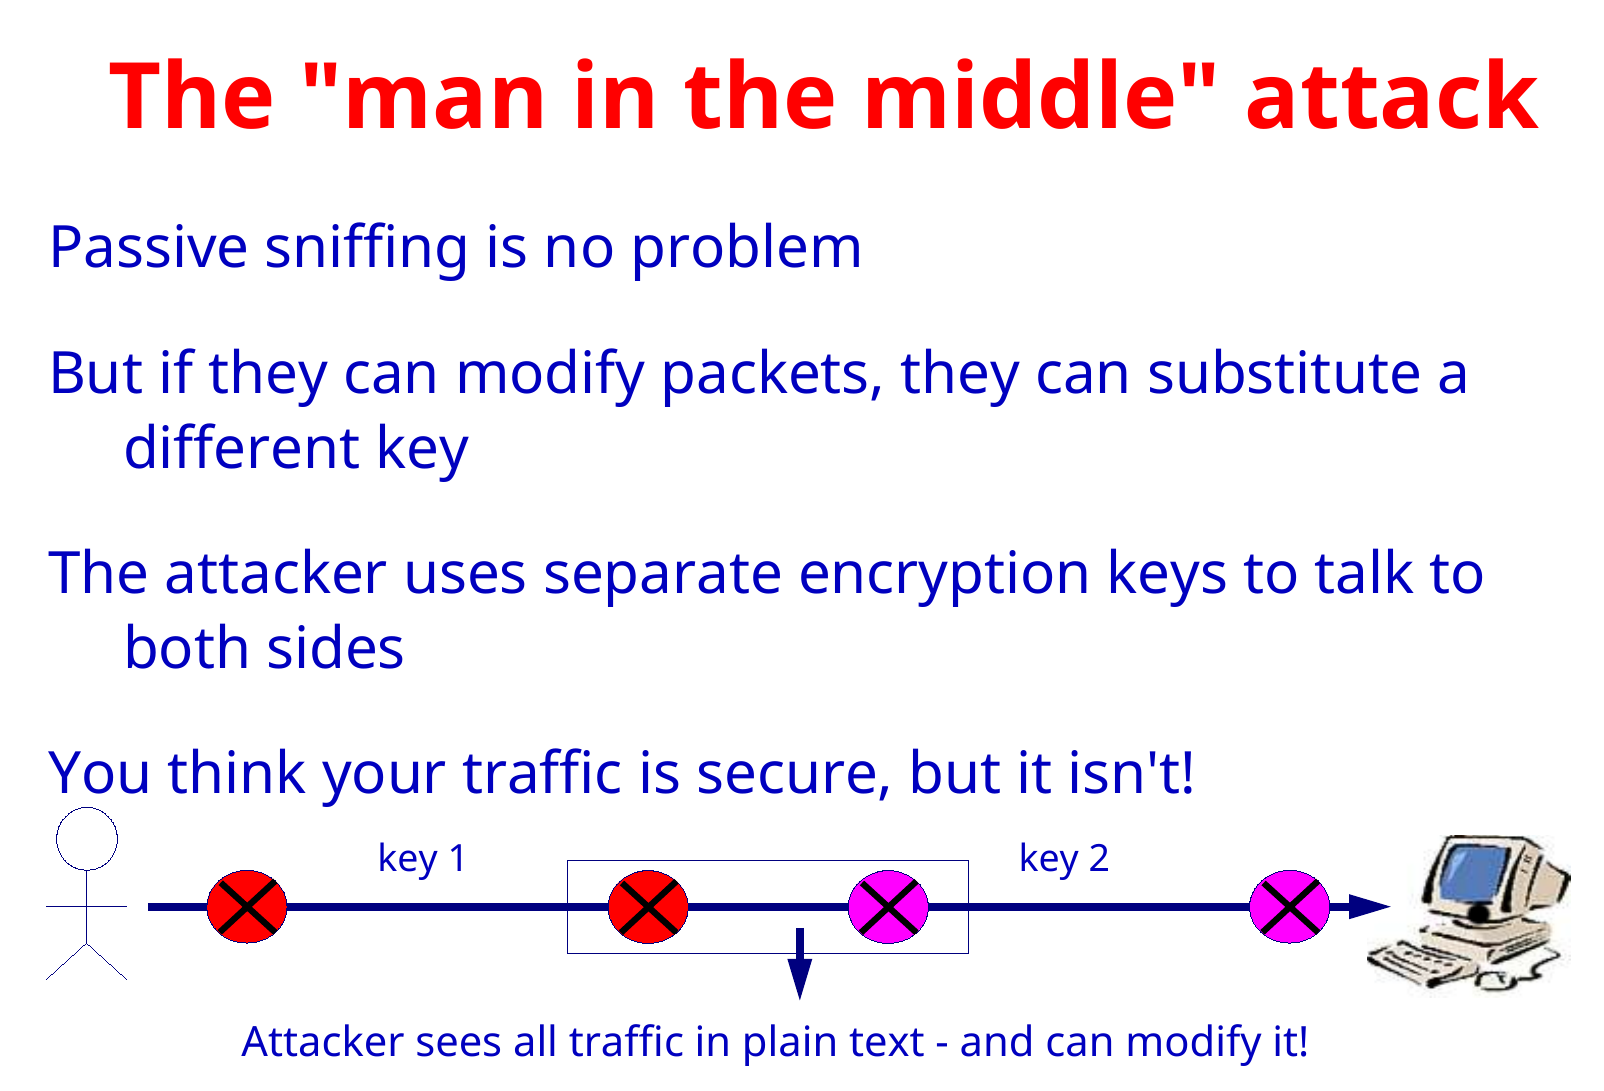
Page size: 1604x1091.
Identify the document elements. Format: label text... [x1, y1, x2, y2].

text_box [895, 883, 929, 931]
text_box [1264, 913, 1315, 944]
list Passive sniffing is no problem But if they can modify packets, they can substitute a different key The attacker uses separate encryption keys to talk to both sides You think your traffic is secure, but it isn't! [48, 207, 1583, 771]
text_box [253, 883, 288, 930]
text_box Attacker sees all traffic in plain text - and can modify it! [241, 1012, 1310, 1070]
text_box [206, 870, 273, 944]
text_box [623, 912, 674, 944]
text_box key 2 [1018, 831, 1111, 883]
text_box key 1 [377, 831, 470, 883]
text_box [1249, 870, 1315, 934]
text_box [848, 870, 914, 935]
title The "man in the middle" attack [69, 28, 1580, 202]
text_box [863, 912, 914, 944]
text_box [608, 870, 674, 935]
text_box [1296, 883, 1330, 930]
picture [1367, 835, 1571, 998]
text_box [655, 883, 689, 931]
